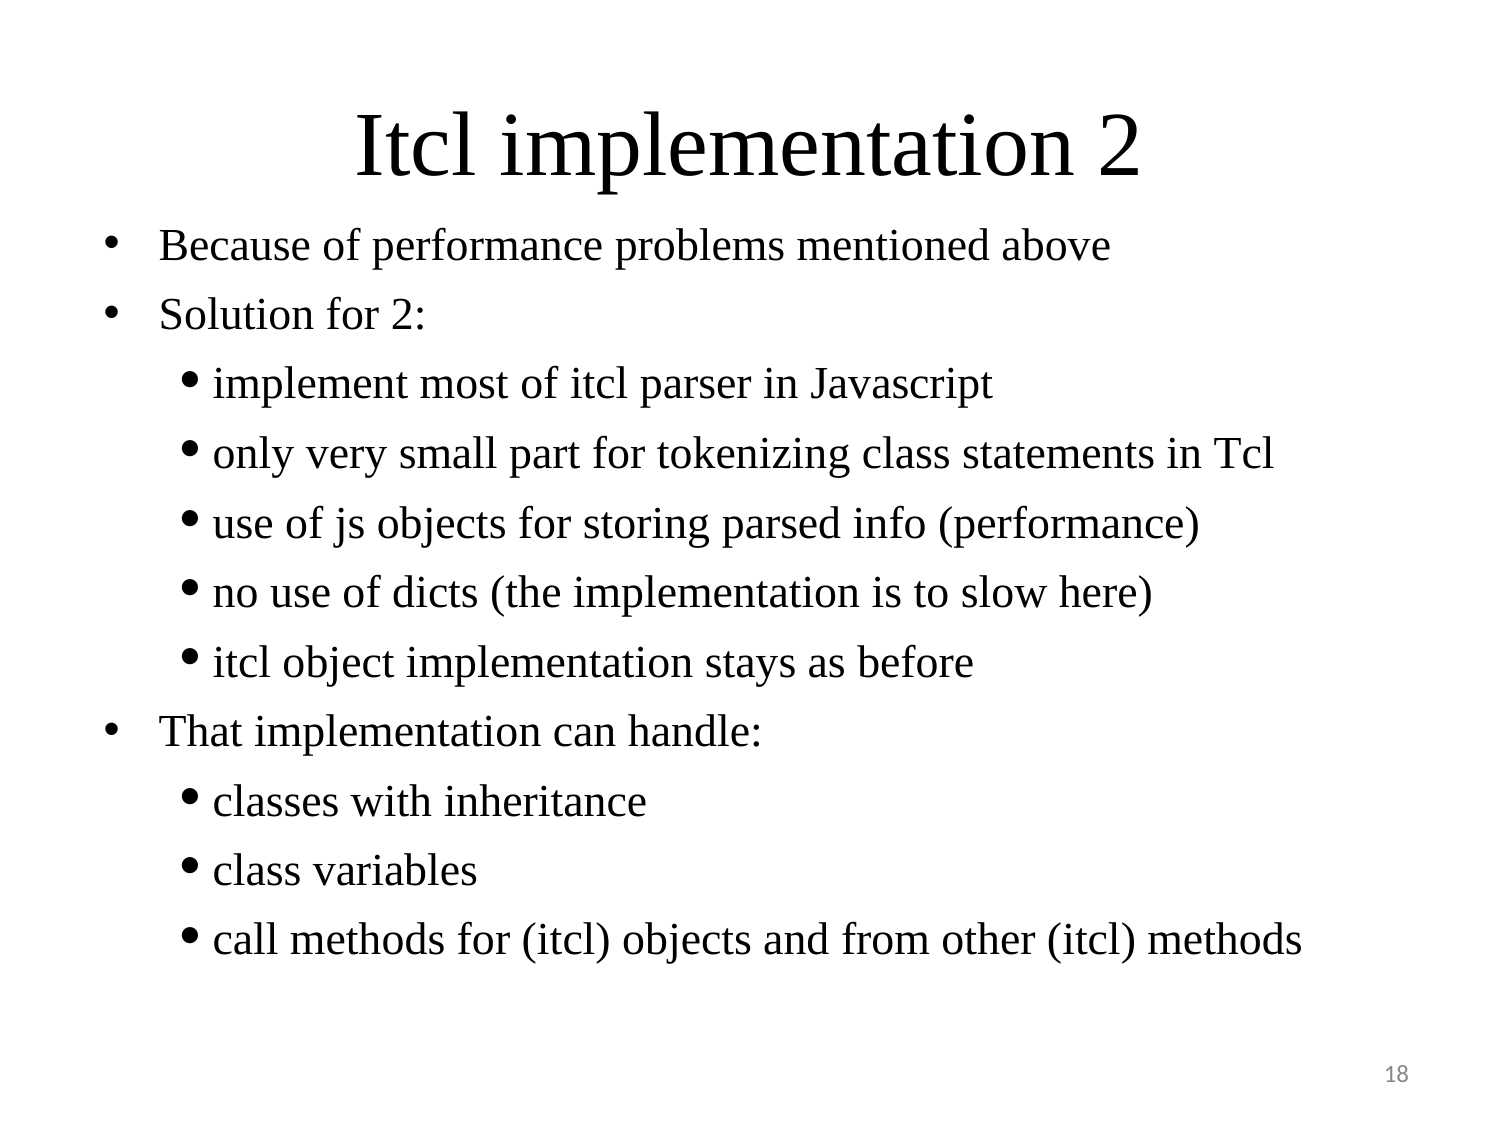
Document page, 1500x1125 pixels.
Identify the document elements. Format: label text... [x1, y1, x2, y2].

text_box Because of performance problems mentioned above Solution for 2: implement most of itcl parser in Javascript only very small part for tokenizing class statements in Tcl use of js objects for storing parsed info (performance) no use of dicts (the implementation is to slow here) itcl object implementation stays as before That implementation can handle: classes with inheritance class variables call methods for (itcl) objects and from other (itcl) methods [88, 206, 1439, 975]
text_box Itcl implementation 2‏ [75, 45, 1426, 233]
